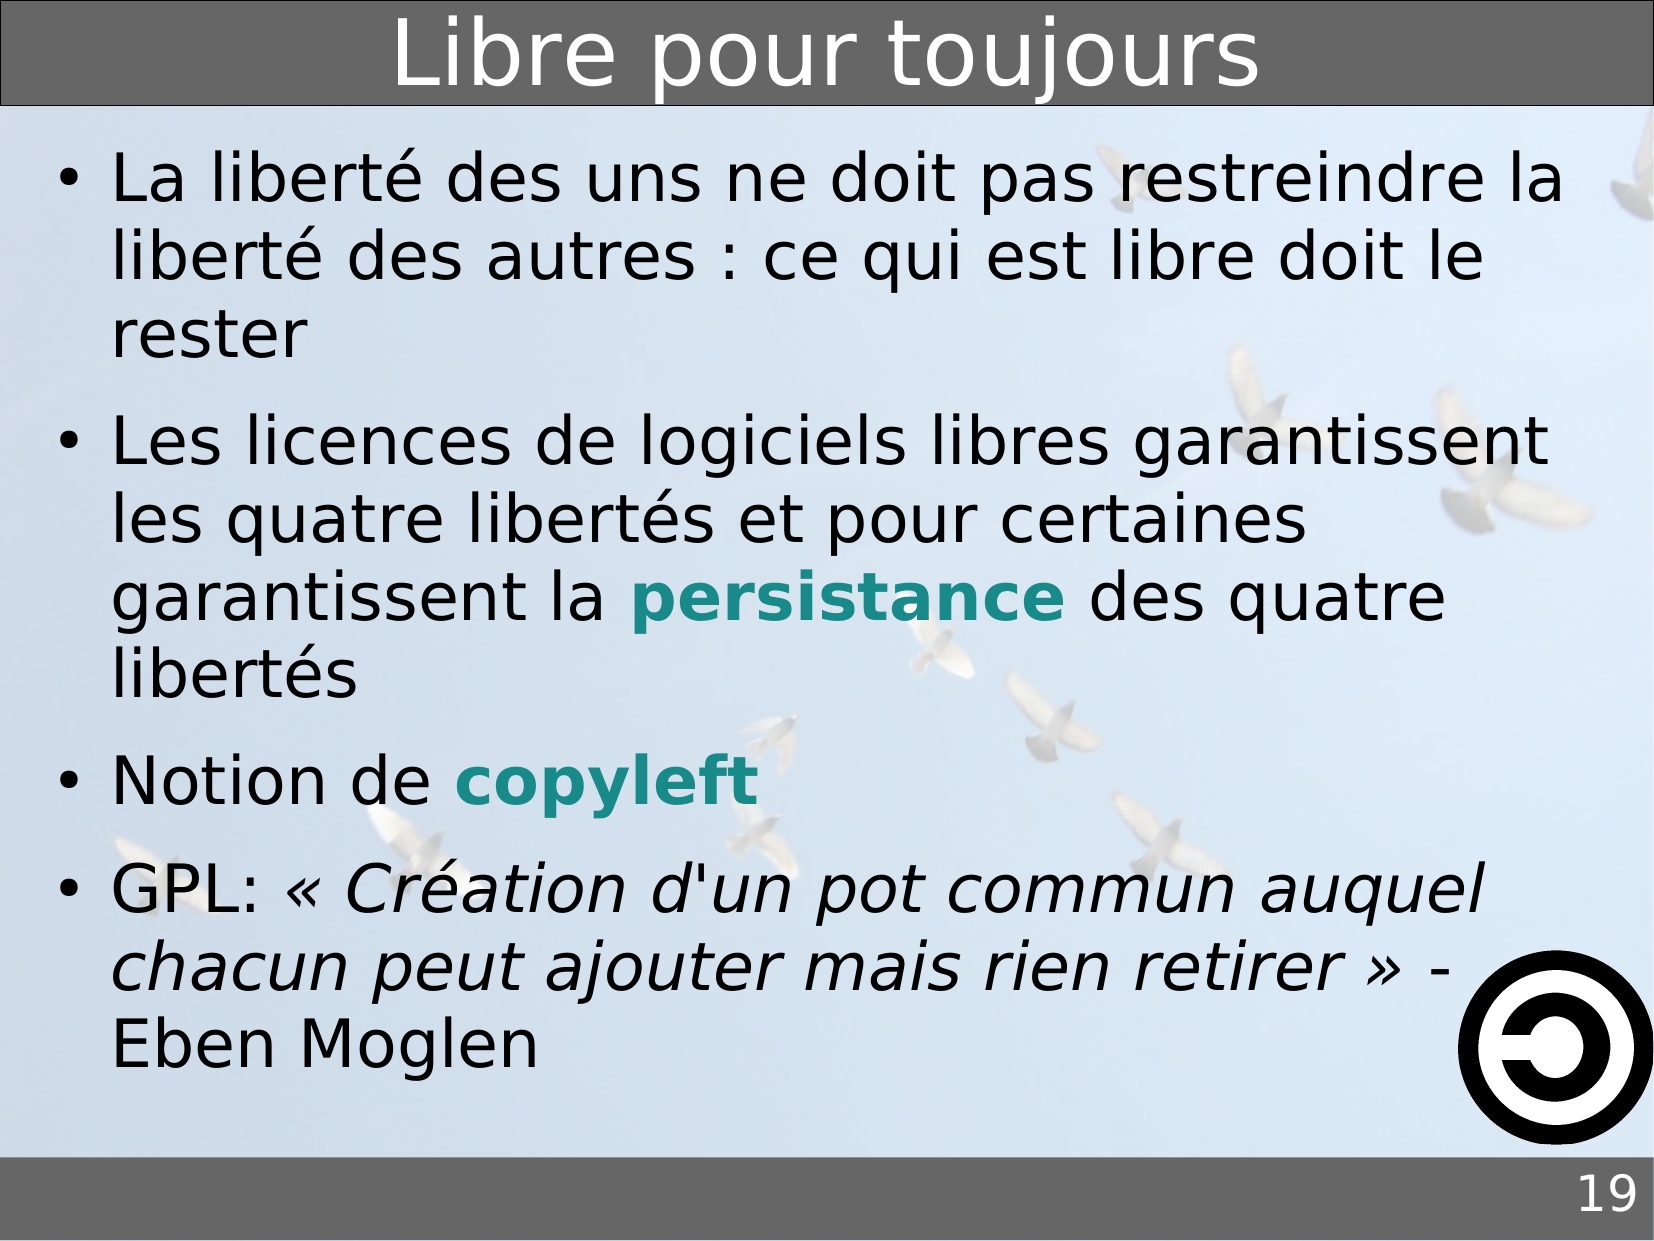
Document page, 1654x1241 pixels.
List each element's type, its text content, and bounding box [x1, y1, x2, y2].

picture [1458, 950, 1654, 1145]
title Libre pour toujours [0, 0, 1654, 108]
list La liberté des uns ne doit pas restreindre la liberté des autres : ce qui est libre doit le rester Les licences de logiciels libres garantissent les quatre libertés et pour certaines garantissent la persistance des quatre libertés Notion de copyleft GPL: « Création d'un pot commun auquel chacun peut ajouter mais rien retirer » - Eben Moglen [39, 139, 1609, 1112]
